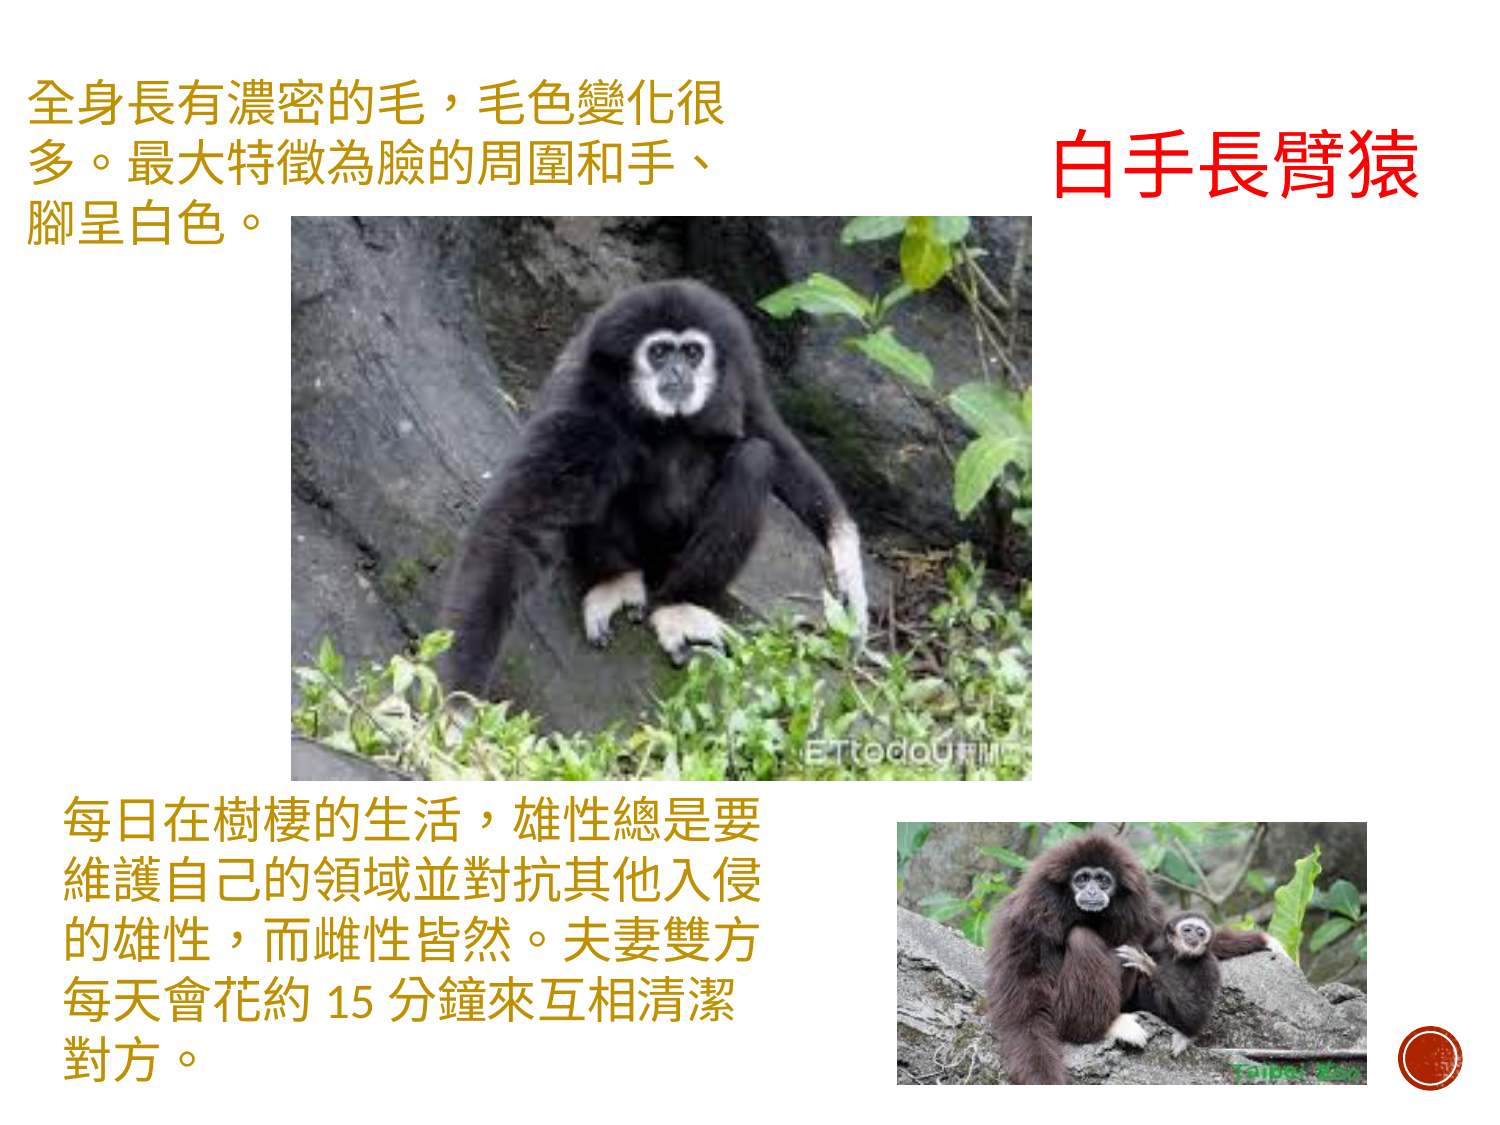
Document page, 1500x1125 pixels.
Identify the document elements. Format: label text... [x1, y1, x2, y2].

picture [897, 822, 1367, 1085]
picture [291, 216, 1032, 781]
text_box 每日在樹棲的生活，雄性總是要維護自己的領域並對抗其他入侵的雄性，而雌性皆然。夫妻雙方每天會花約15分鐘來互相清潔對方。 [48, 781, 798, 1096]
text_box 白手長臂猿 [1031, 110, 1436, 215]
text_box 全身長有濃密的毛，毛色變化很多。最大特徵為臉的周圍和手、腳呈白色。 [12, 64, 762, 259]
